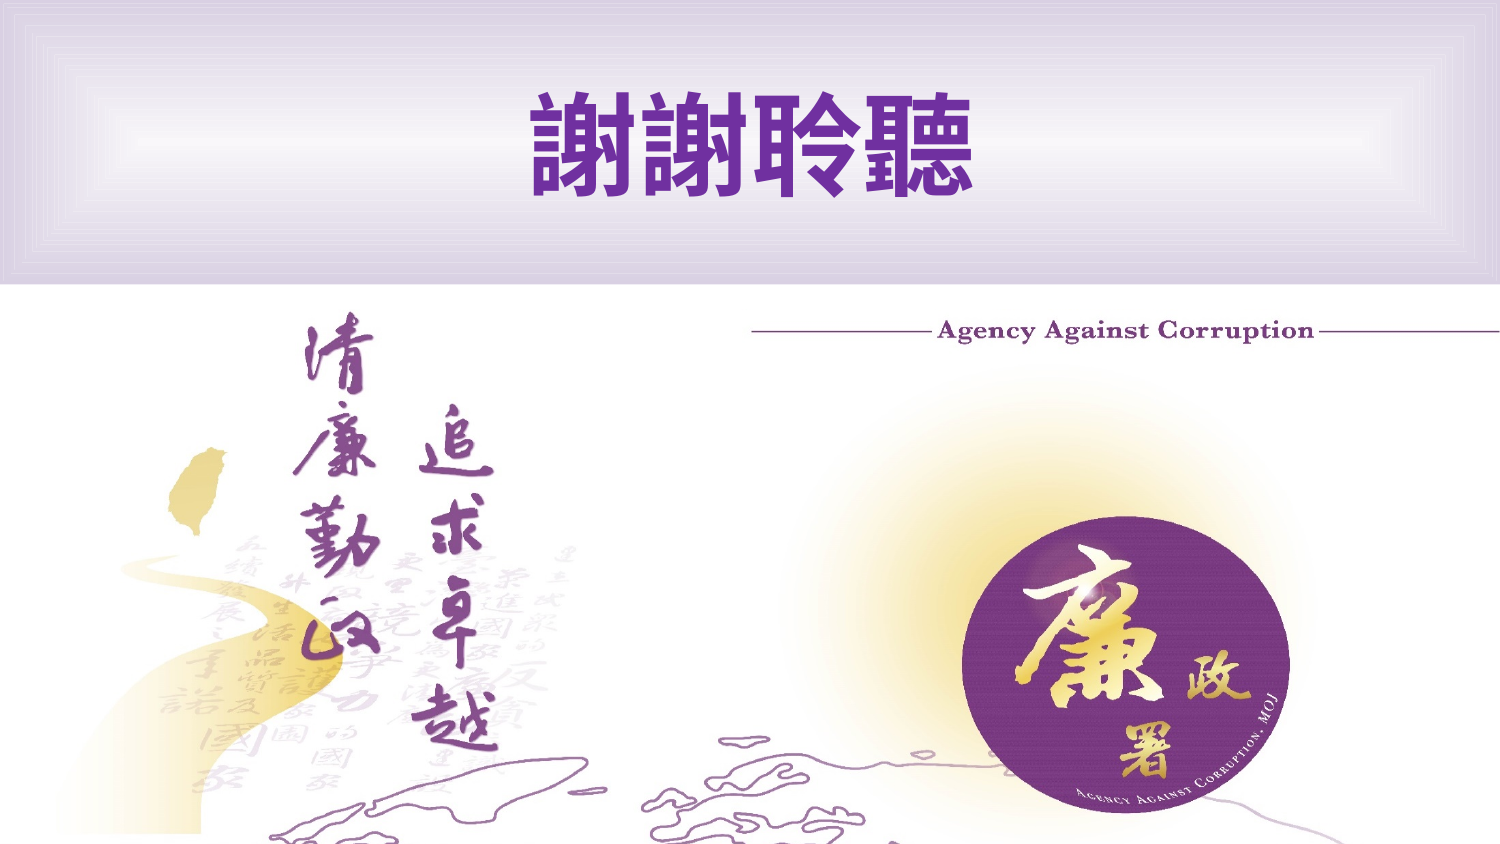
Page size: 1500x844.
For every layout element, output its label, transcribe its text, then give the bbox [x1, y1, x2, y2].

picture [0, 309, 1500, 844]
text_box 謝謝聆聽 [0, 0, 1500, 285]
